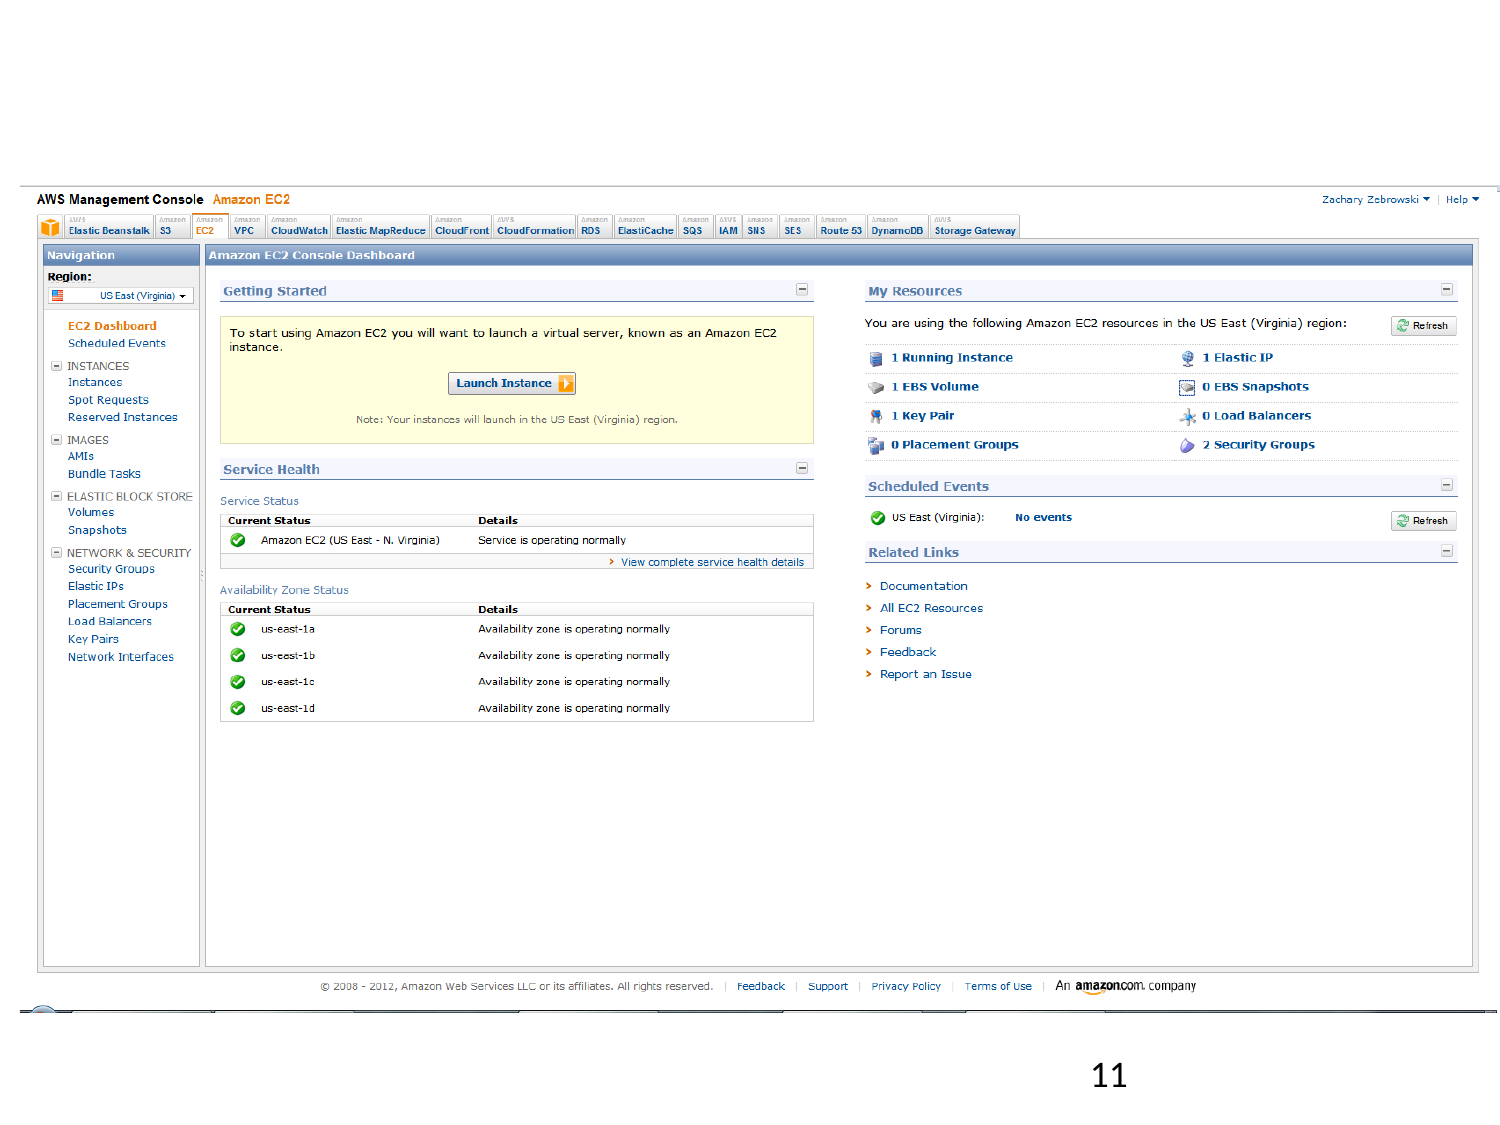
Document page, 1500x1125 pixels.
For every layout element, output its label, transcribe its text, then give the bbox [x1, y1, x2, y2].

slide_number <number> [1074, 1042, 1425, 1103]
picture [19, 185, 1500, 1013]
